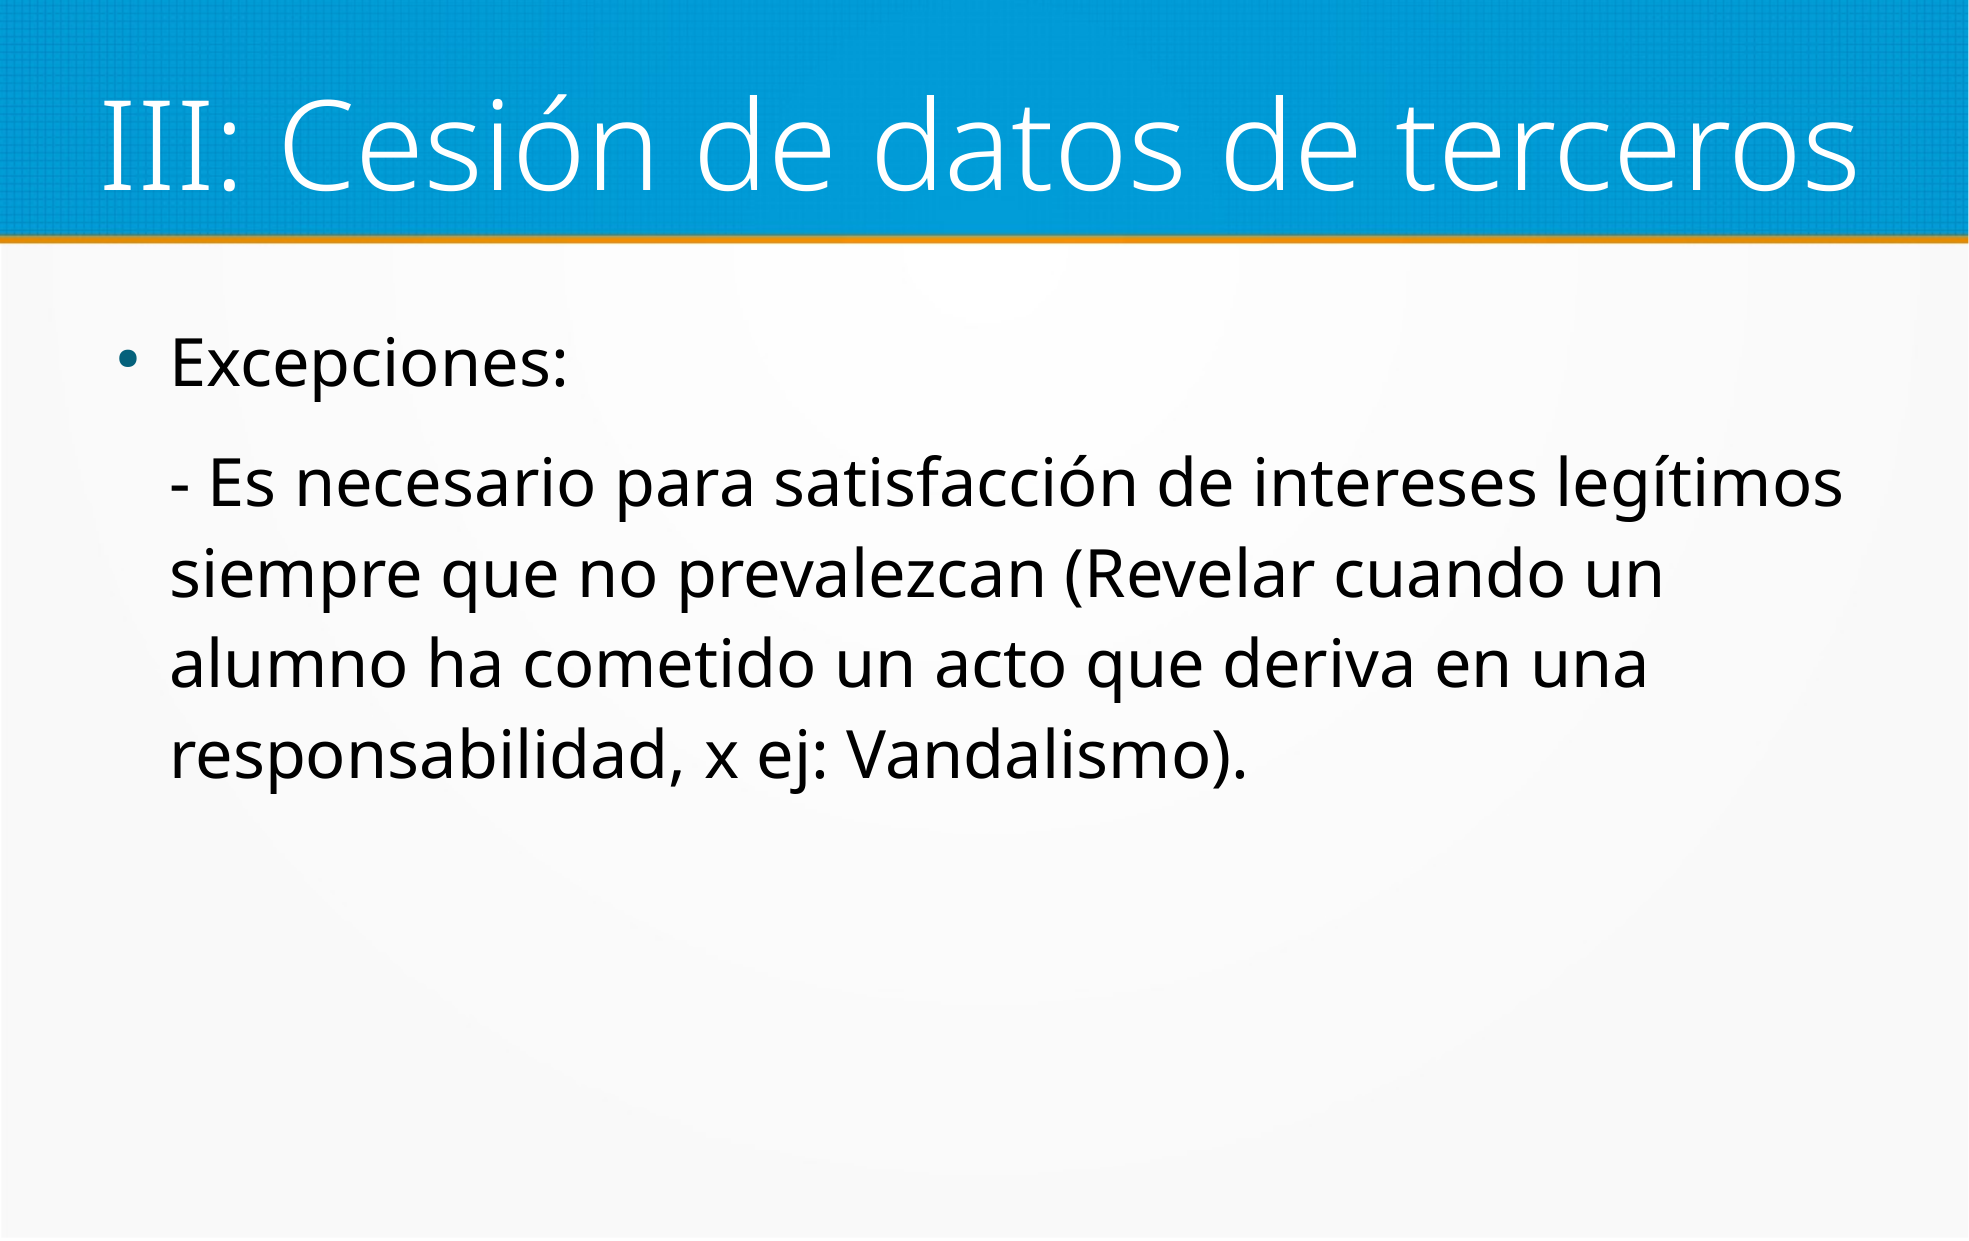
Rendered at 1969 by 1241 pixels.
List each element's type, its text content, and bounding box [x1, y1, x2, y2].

picture [0, 233, 1969, 1241]
title III: Cesión de datos de terceros [98, 19, 1870, 227]
list Excepciones: - Es necesario para satisfacción de intereses legítimos siempre que no prevalezcan (Revelar cuando un alumno ha cometido un acto que deriva en una responsabilidad, x ej: Vandalismo). [98, 315, 1861, 1081]
